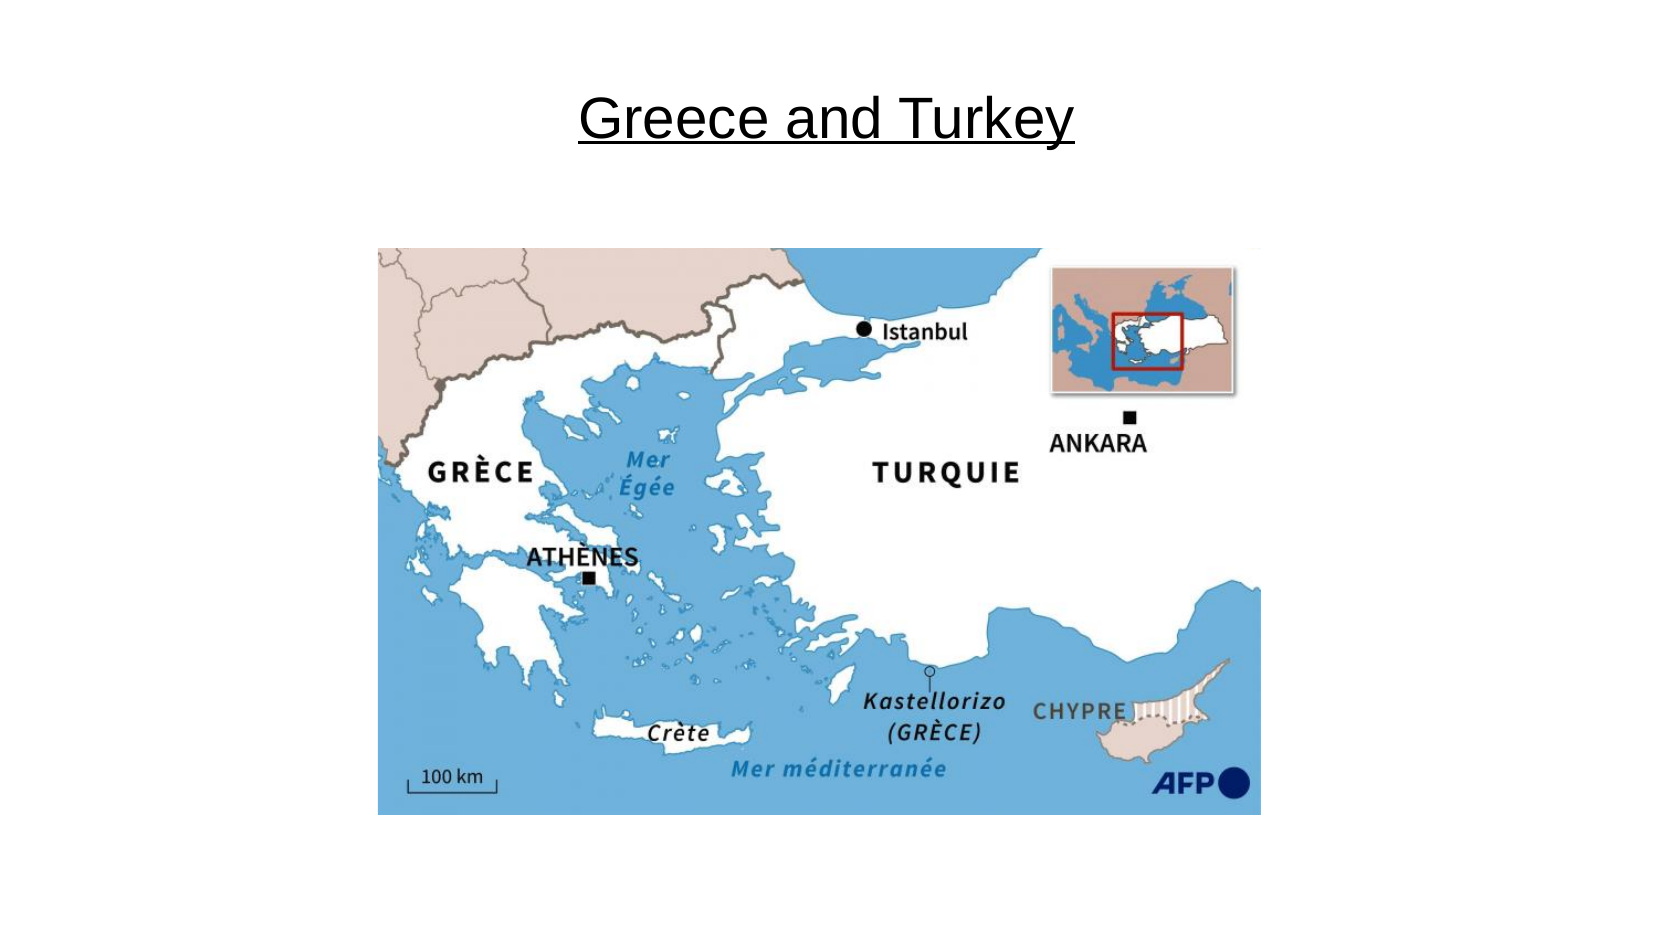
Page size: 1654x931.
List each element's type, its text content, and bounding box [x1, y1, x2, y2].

picture [377, 248, 1261, 815]
title Greece and Turkey [82, 37, 1571, 193]
